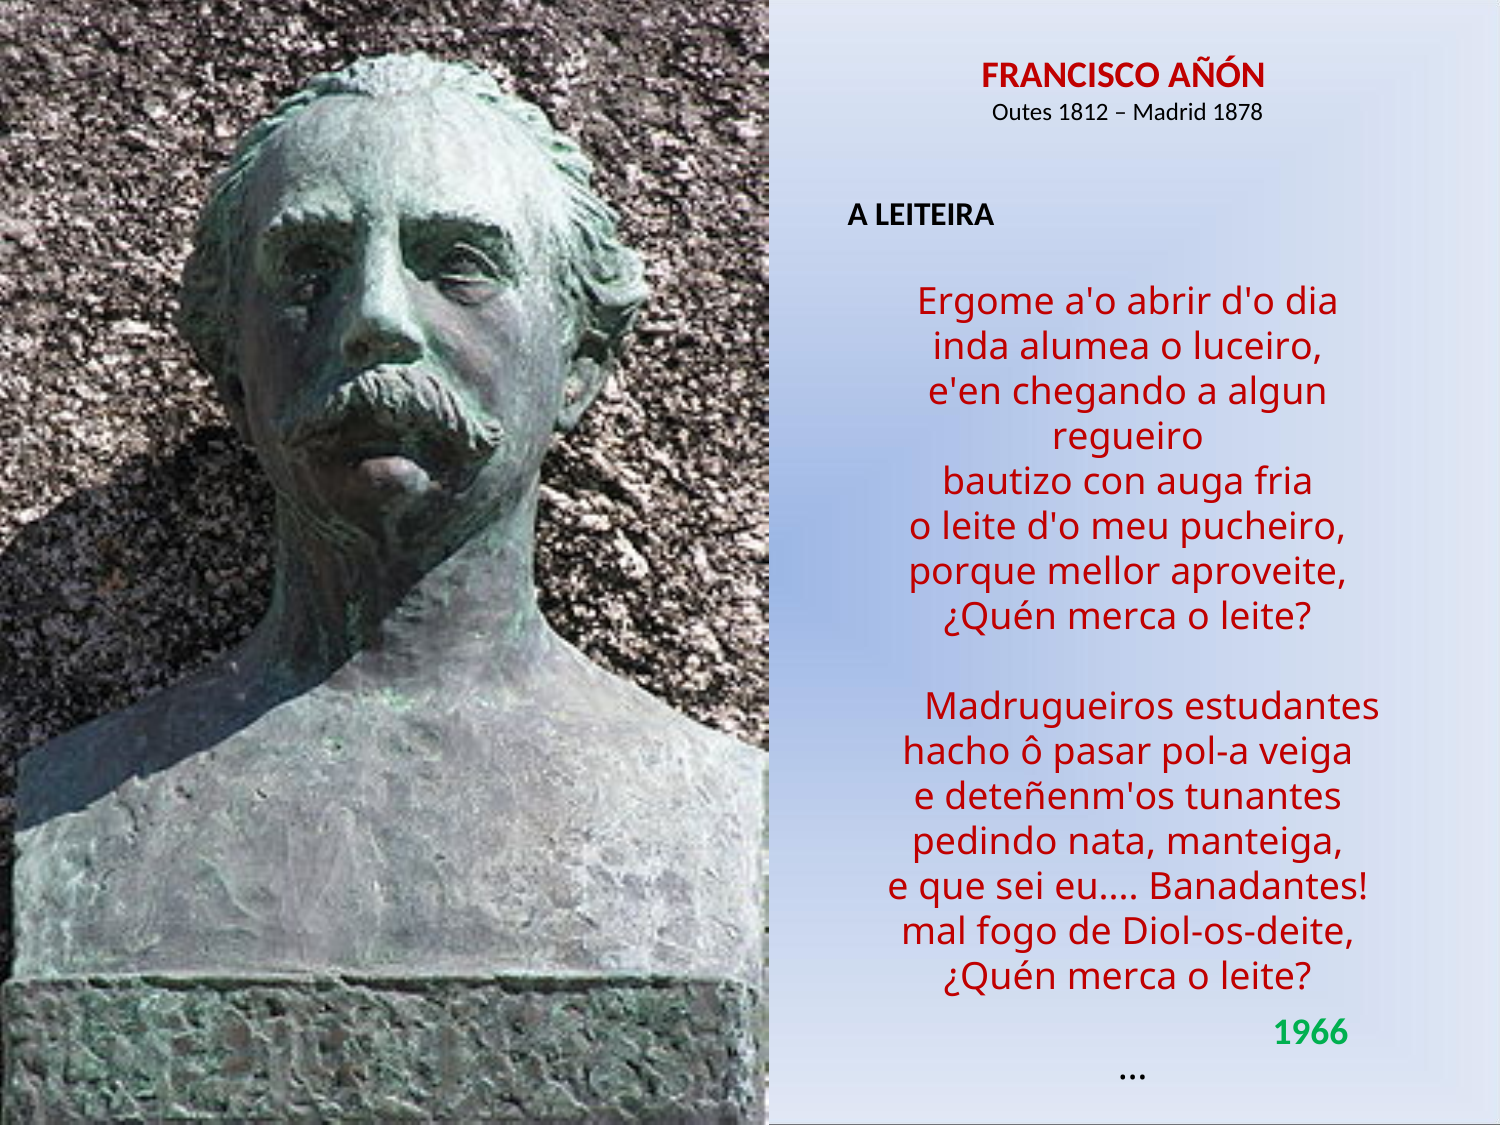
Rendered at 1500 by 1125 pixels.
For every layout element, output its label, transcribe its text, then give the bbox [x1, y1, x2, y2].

text_box FRANCISCO AÑÓN Outes 1812 – Madrid 1878 [950, 42, 1306, 134]
picture [0, 0, 1500, 1125]
text_box A LEITEIRA Ergome a'o abrir d'o dia inda alumea o luceiro, e'en chegando a algun regueiro bautizo con auga fria o leite d'o meu pucheiro, porque mellor aproveite, ¿Quén merca o leite? Madrugueiros estudantes hacho ô pasar pol-a veiga e deteñenm'os tunantes pedindo nata, manteiga, e que sei eu.... Banadantes! mal fogo de Diol-os-deite, ¿Quén merca o leite? … [832, 184, 1424, 1095]
text_box 1966 [1257, 999, 1377, 1060]
